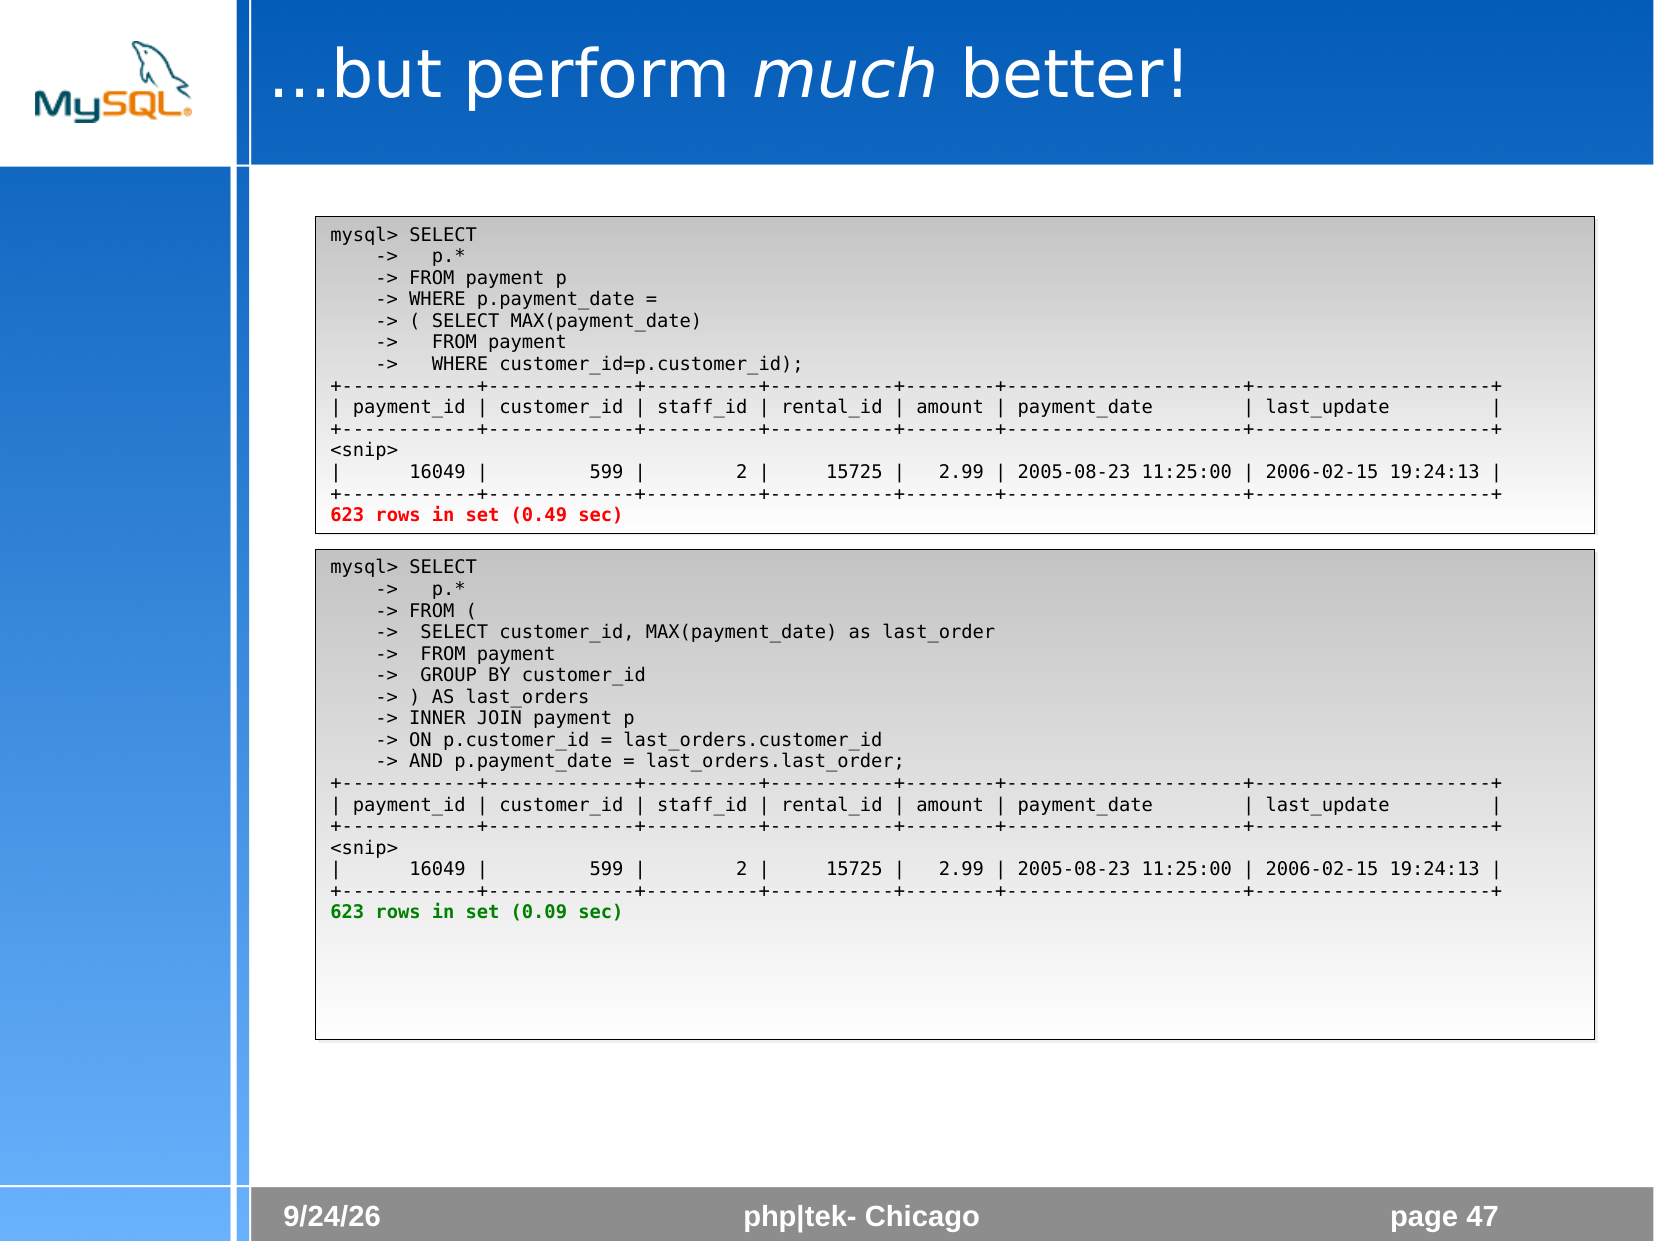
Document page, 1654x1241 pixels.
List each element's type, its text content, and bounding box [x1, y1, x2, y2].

text_box mysql> SELECT -> p.* -> FROM ( -> SELECT customer_id, MAX(payment_date) as last_order -> FROM payment -> GROUP BY customer_id -> ) AS last_orders -> INNER JOIN payment p -> ON p.customer_id = last_orders.customer_id -> AND p.payment_date = last_orders.last_order; +------------+-------------+----------+-----------+--------+---------------------+---------------------+ | payment_id | customer_id | staff_id | rental_id | amount | payment_date | last_update | +------------+-------------+----------+-----------+--------+---------------------+---------------------+ <snip> | 16049 | 599 | 2 | 15725 | 2.99 | 2005-08-23 11:25:00 | 2006-02-15 19:24:13 | +------------+-------------+----------+-----------+--------+---------------------+---------------------+ 623 rows in set (0.09 sec) [315, 549, 1595, 1040]
title ...but perform much better! [268, 11, 1642, 137]
picture [0, 0, 1654, 1241]
text_box mysql> SELECT -> p.* -> FROM payment p -> WHERE p.payment_date = -> ( SELECT MAX(payment_date) -> FROM payment -> WHERE customer_id=p.customer_id); +------------+-------------+----------+-----------+--------+---------------------+---------------------+ | payment_id | customer_id | staff_id | rental_id | amount | payment_date | last_update | +------------+-------------+----------+-----------+--------+---------------------+---------------------+ <snip> | 16049 | 599 | 2 | 15725 | 2.99 | 2005-08-23 11:25:00 | 2006-02-15 19:24:13 | +------------+-------------+----------+-----------+--------+---------------------+---------------------+ 623 rows in set (0.49 sec) [315, 216, 1595, 534]
picture [35, 41, 192, 123]
